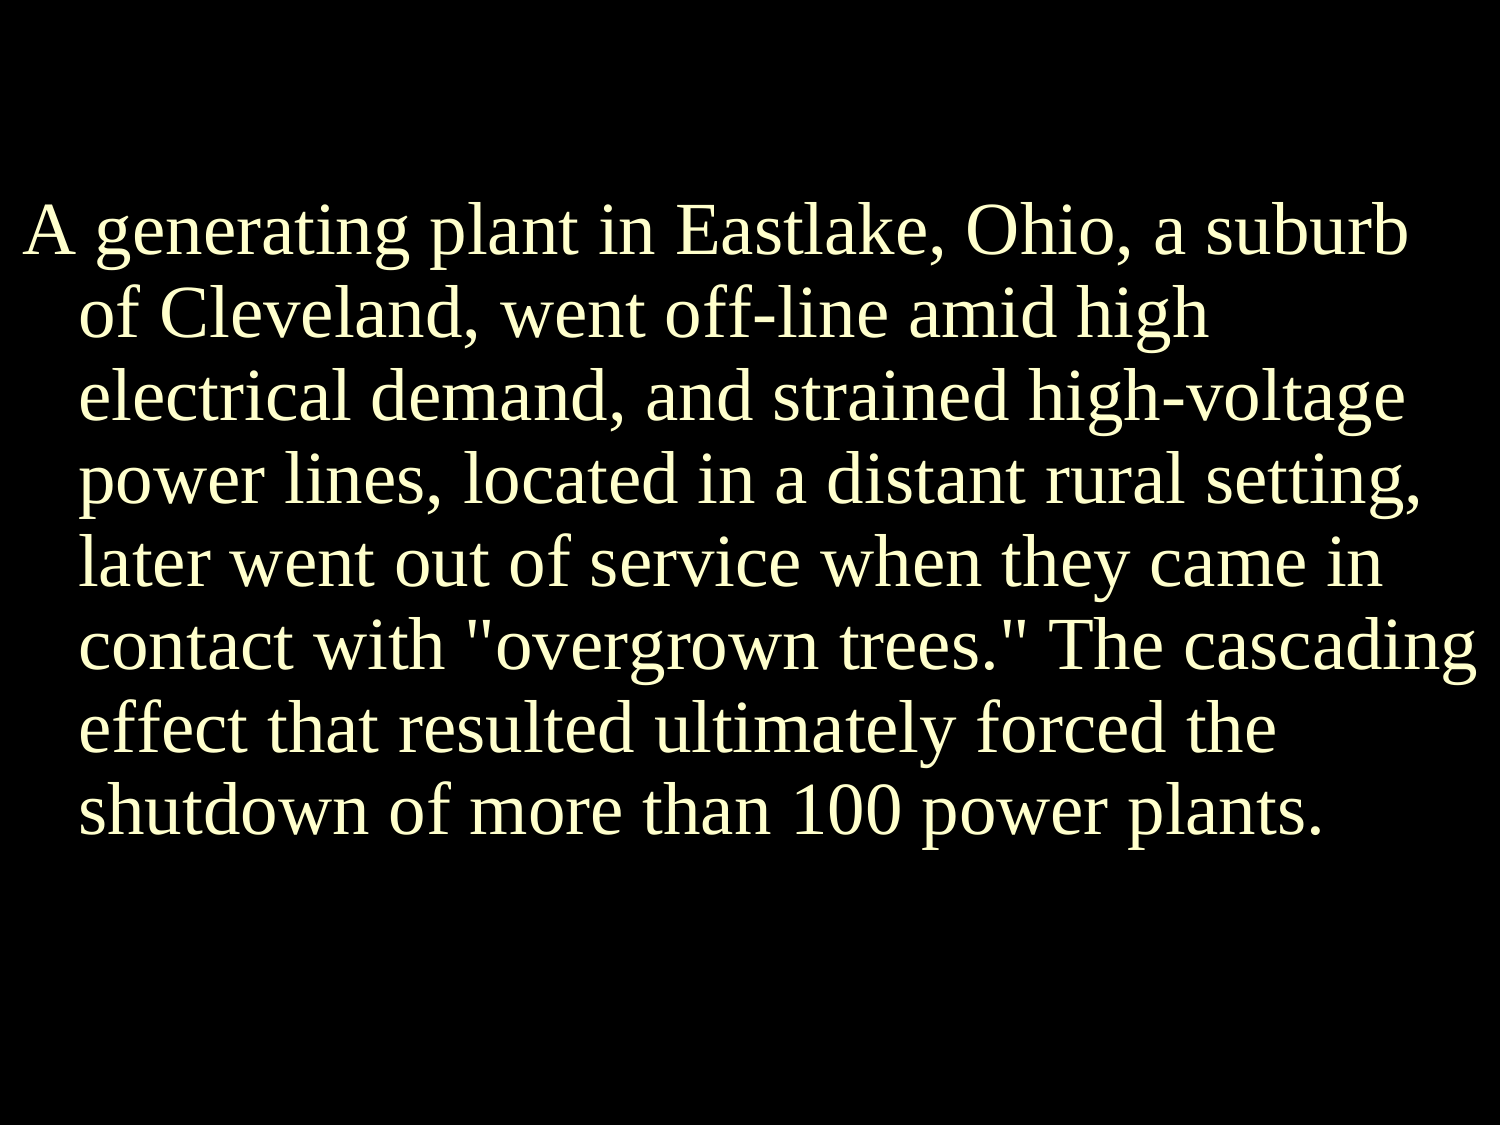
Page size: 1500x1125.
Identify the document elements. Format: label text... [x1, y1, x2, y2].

list A generating plant in Eastlake, Ohio, a suburb of Cleveland, went off-line amid high electrical demand, and strained high-voltage power lines, located in a distant rural setting, later went out of service when they came in contact with "overgrown trees." The cascading effect that resulted ultimately forced the shutdown of more than 100 power plants. [22, 187, 1482, 1011]
